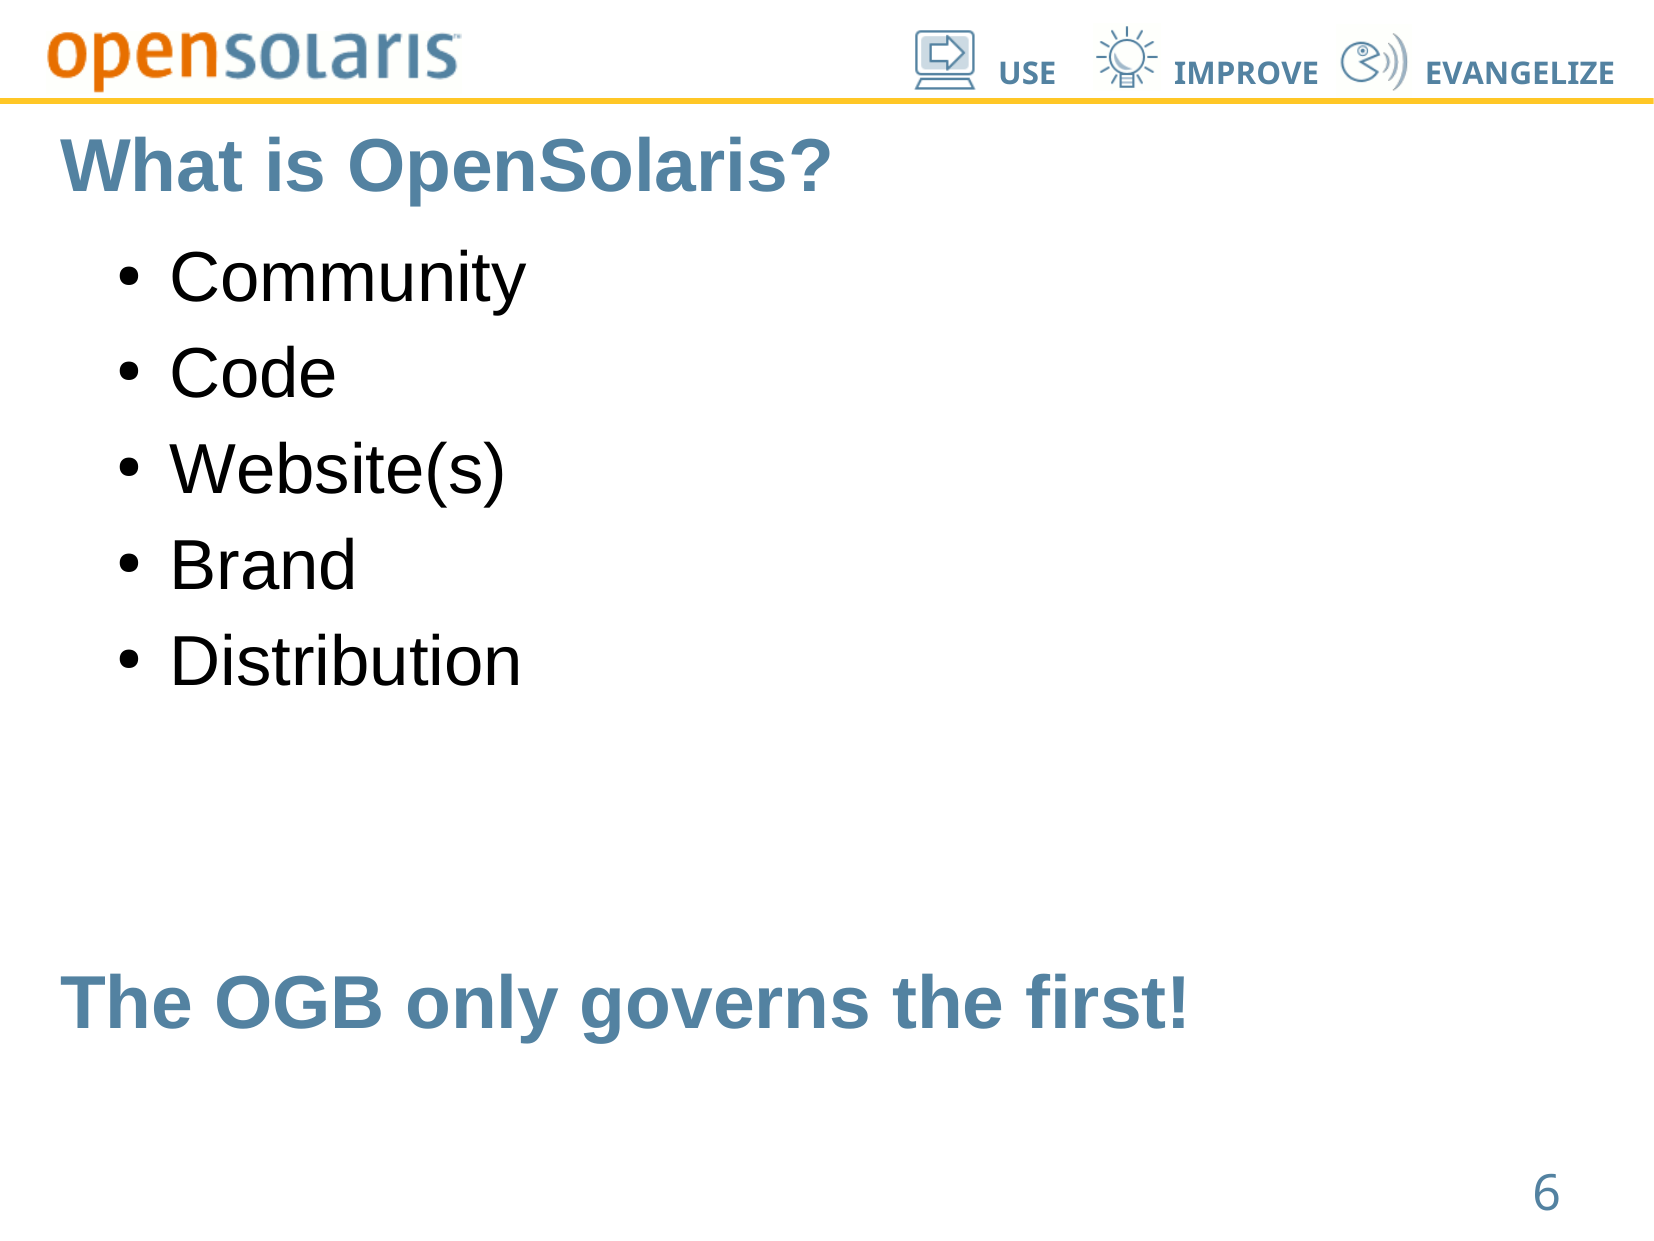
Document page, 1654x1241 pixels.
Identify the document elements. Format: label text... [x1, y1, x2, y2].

picture [907, 22, 983, 98]
title The OGB only governs the first! [60, 957, 1534, 1048]
title What is OpenSolaris? [60, 120, 1534, 211]
picture [1093, 23, 1161, 91]
picture [1336, 24, 1412, 98]
picture [46, 31, 462, 94]
list Community Code Website(s) Brand Distribution [98, 237, 1556, 725]
